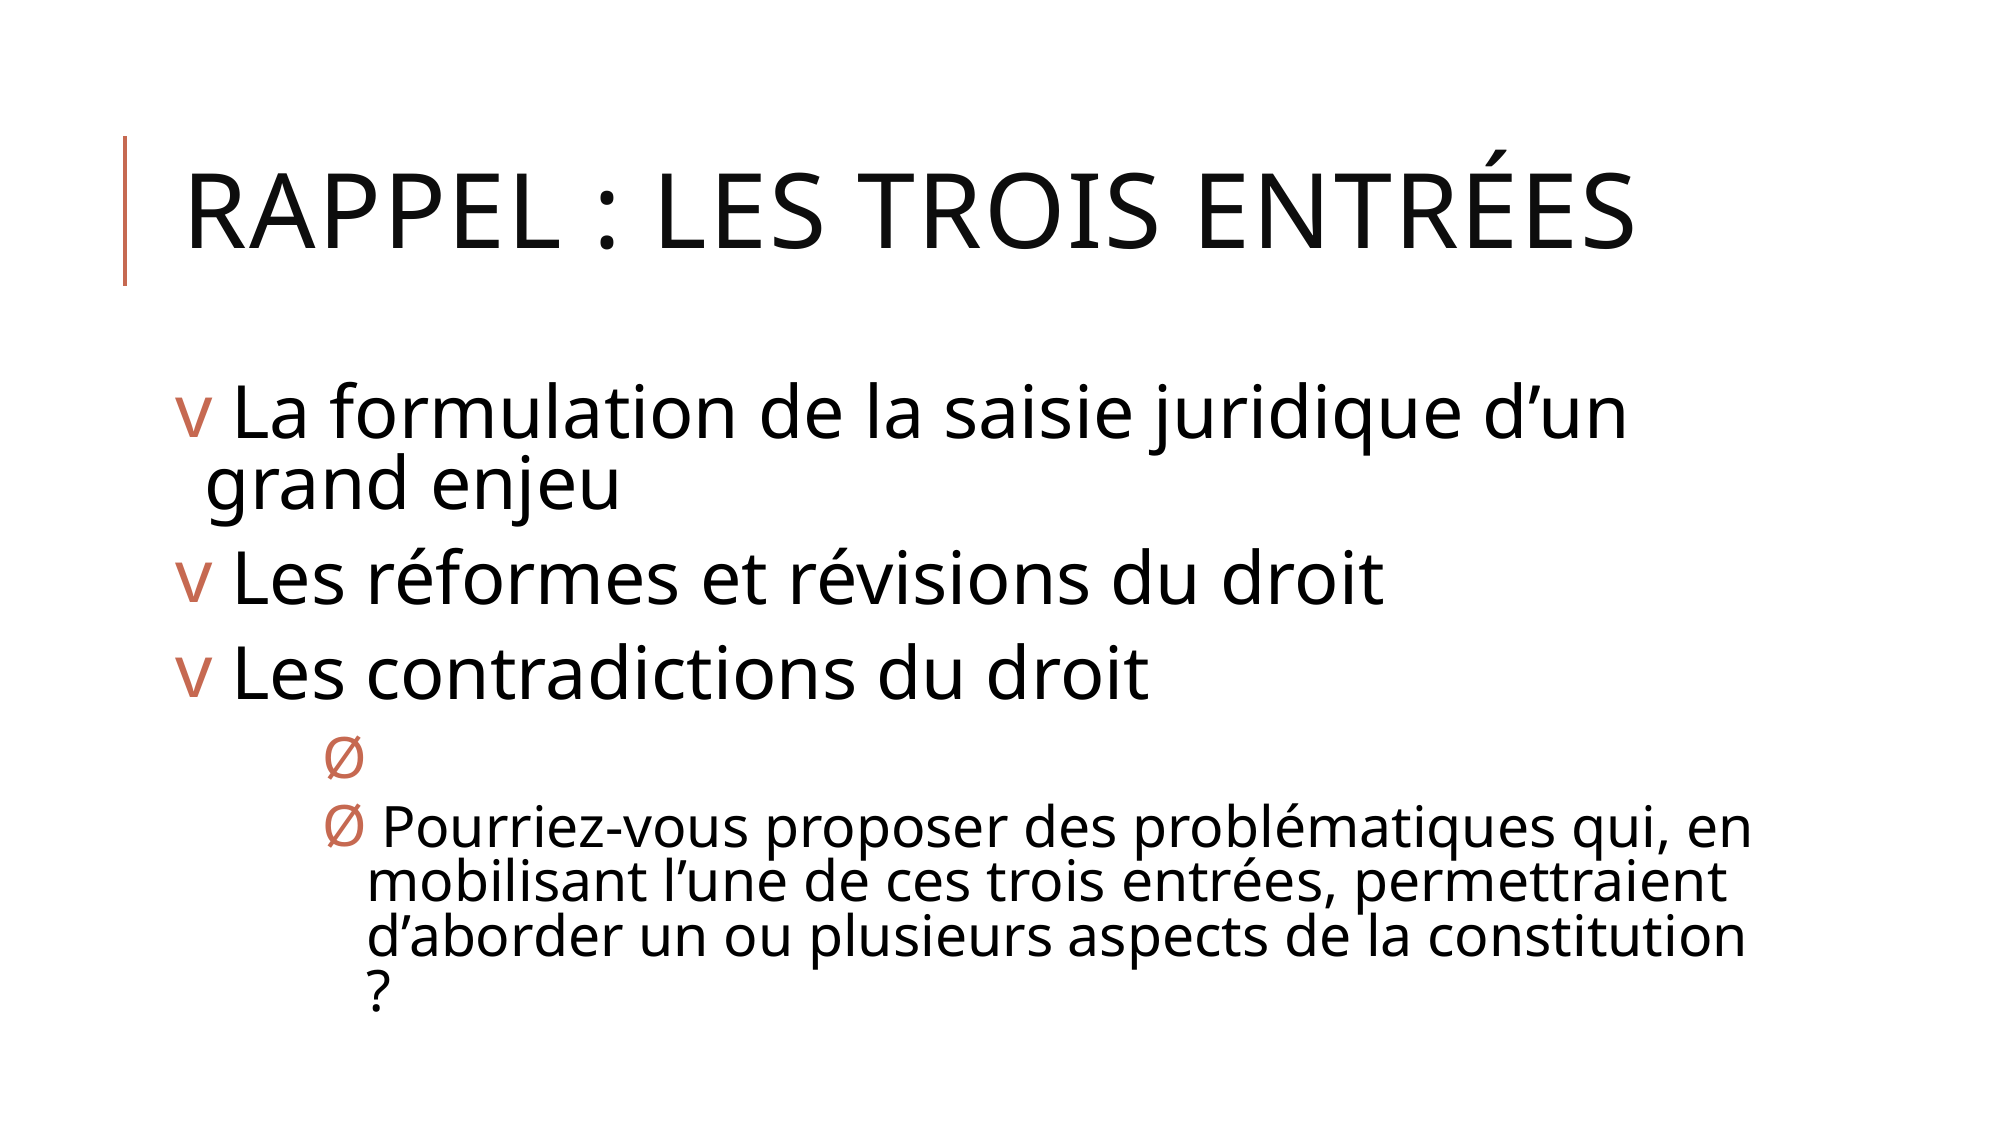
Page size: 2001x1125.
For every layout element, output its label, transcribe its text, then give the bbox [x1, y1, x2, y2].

title Rappel : Les trois entrées [168, 96, 1763, 343]
list La formulation de la saisie juridique d’un grand enjeu Les réformes et révisions du droit Les contradictions du droit Pourriez-vous proposer des problématiques qui, en mobilisant l’une de ces trois entrées, permettraient d’aborder un ou plusieurs aspects de la constitution ? [168, 375, 1763, 1036]
